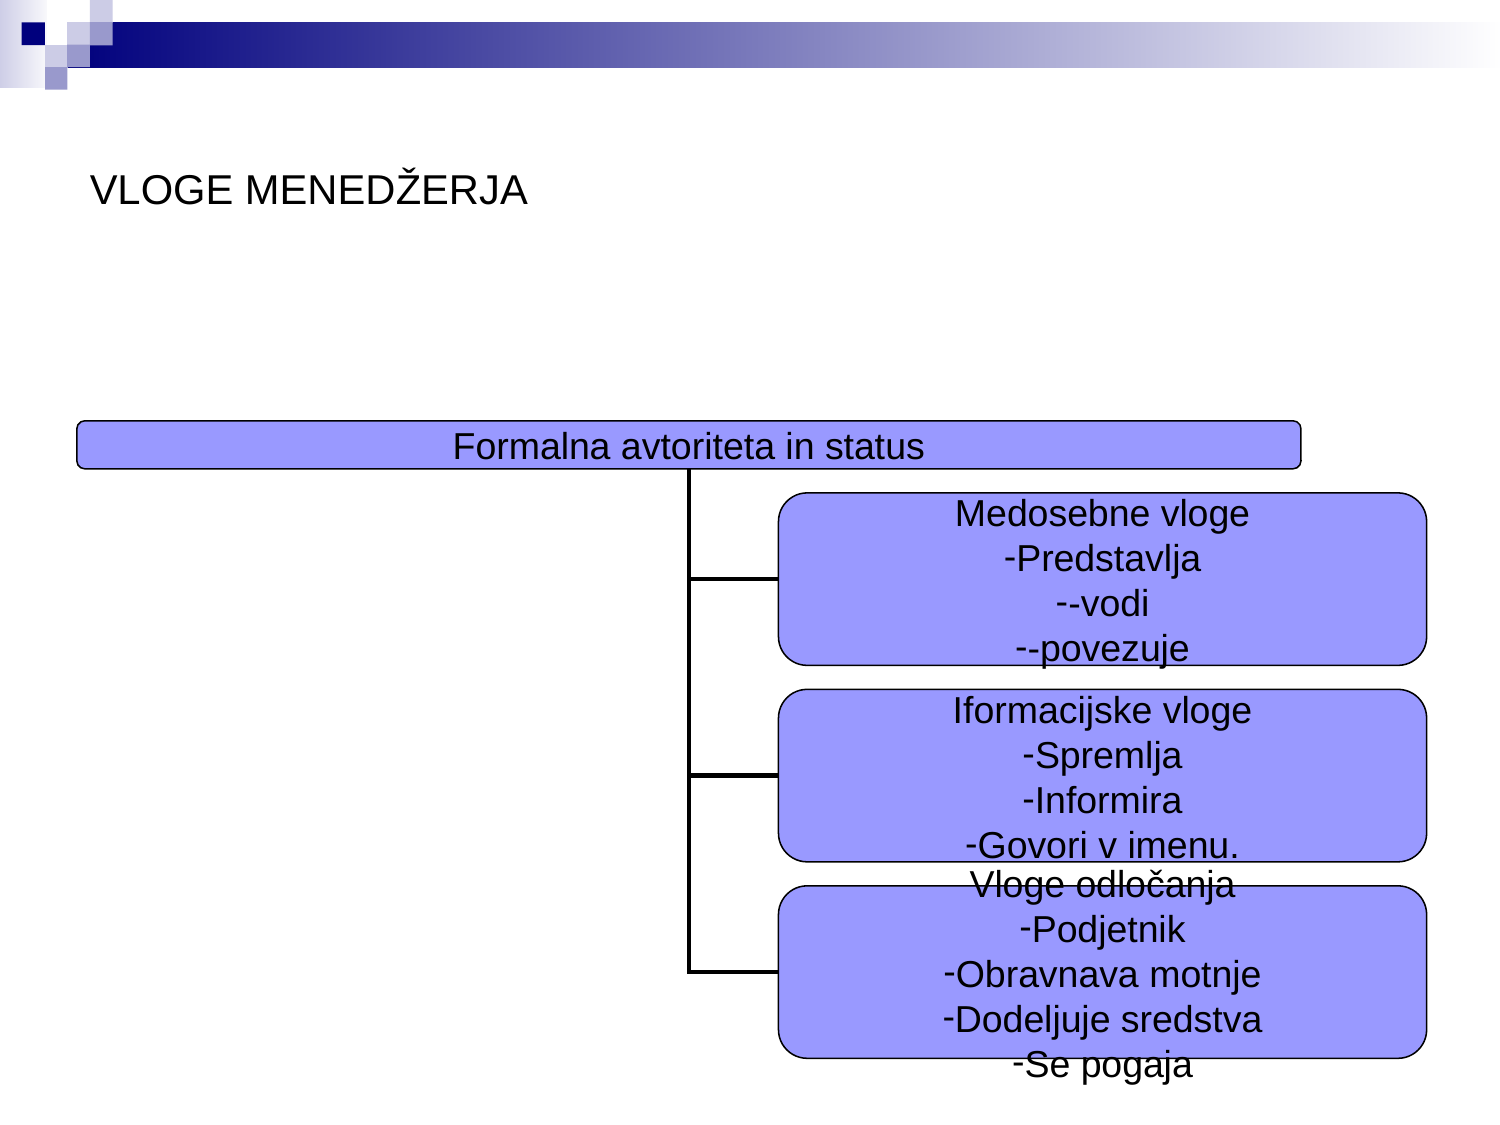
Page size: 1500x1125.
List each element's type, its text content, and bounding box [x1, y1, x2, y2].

title VLOGE MENEDŽERJA [75, 75, 1426, 301]
text_box Iformacijske vloge Spremlja Informira Govori v imenu. [778, 689, 1427, 862]
text_box Vloge odločanja Podjetnik Obravnava motnje Dodeljuje sredstva Se pogaja [778, 885, 1427, 1059]
text_box Formalna avtoriteta in status [76, 420, 1301, 469]
text_box Medosebne vloge Predstavlja -vodi -povezuje [778, 492, 1427, 666]
